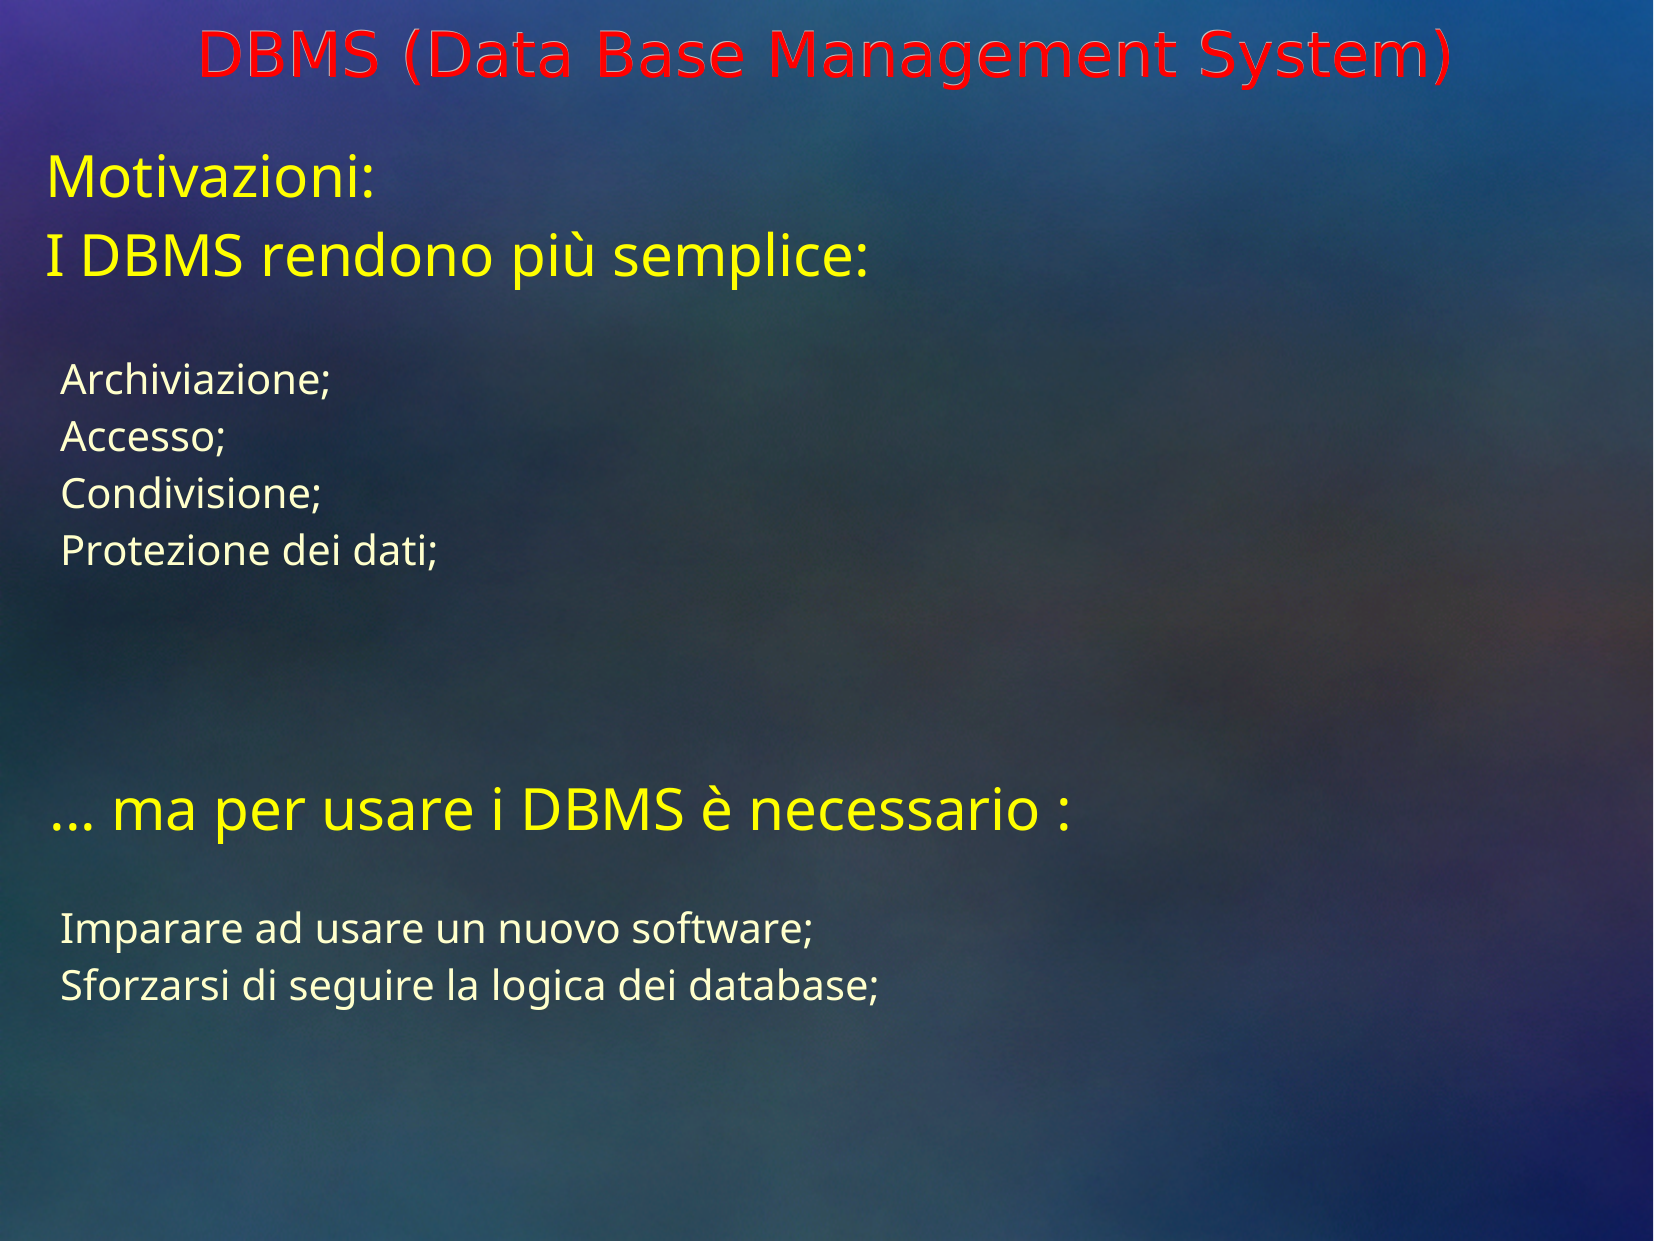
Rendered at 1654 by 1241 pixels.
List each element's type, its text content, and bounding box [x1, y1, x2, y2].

text_box Motivazioni: I DBMS rendono più semplice: [44, 135, 1273, 273]
text_box Archiviazione; Accesso; Condivisione; Protezione dei dati; [59, 349, 708, 644]
picture [0, 0, 1654, 1241]
text_box Imparare ad usare un nuovo software; Sforzarsi di seguire la logica dei database; [59, 899, 1141, 1053]
text_box ... ma per usare i DBMS è necessario : [49, 768, 1189, 882]
